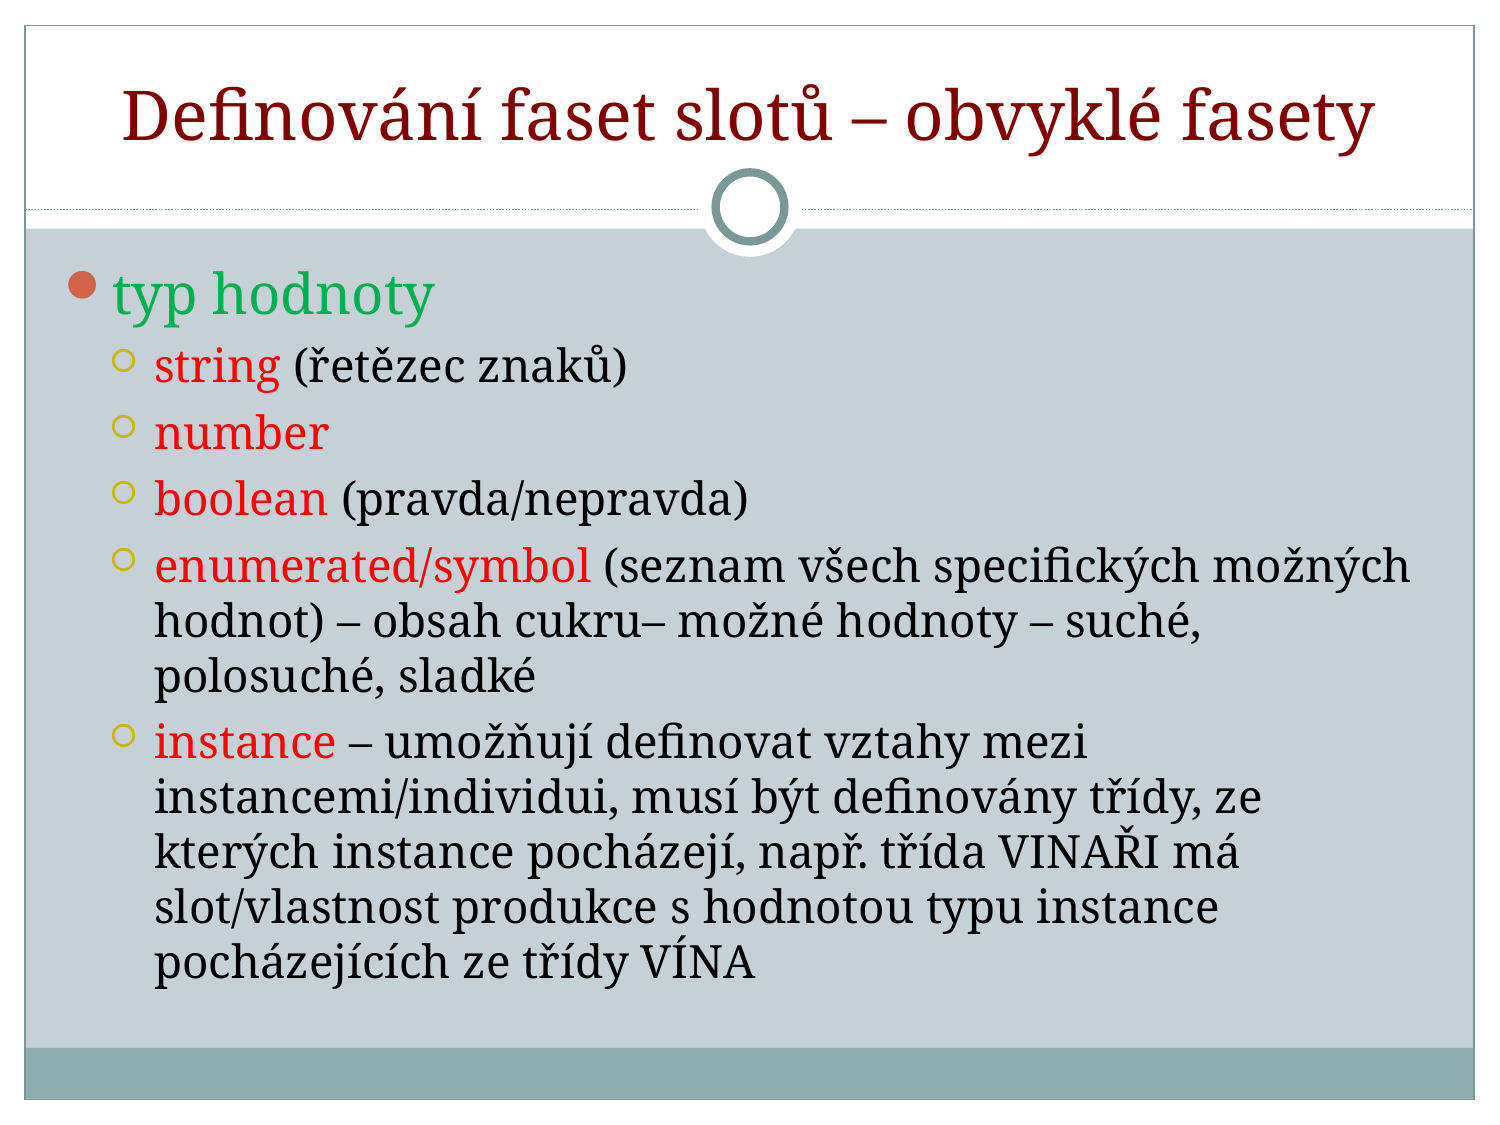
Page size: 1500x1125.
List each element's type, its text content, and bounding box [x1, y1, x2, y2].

list typ hodnoty string (řetězec znaků) number boolean (pravda/nepravda) enumerated/symbol (seznam všech specifických možných hodnot) – obsah cukru– možné hodnoty – suché, polosuché, sladké instance – umožňují definovat vztahy mezi instancemi/individui, musí být definovány třídy, ze kterých instance pocházejí, např. třída VINAŘI má slot/vlastnost produkce s hodnotou typu instance pocházejících ze třídy VÍNA [49, 250, 1445, 1001]
title Definování faset slotů – obvyklé fasety [49, 37, 1450, 162]
